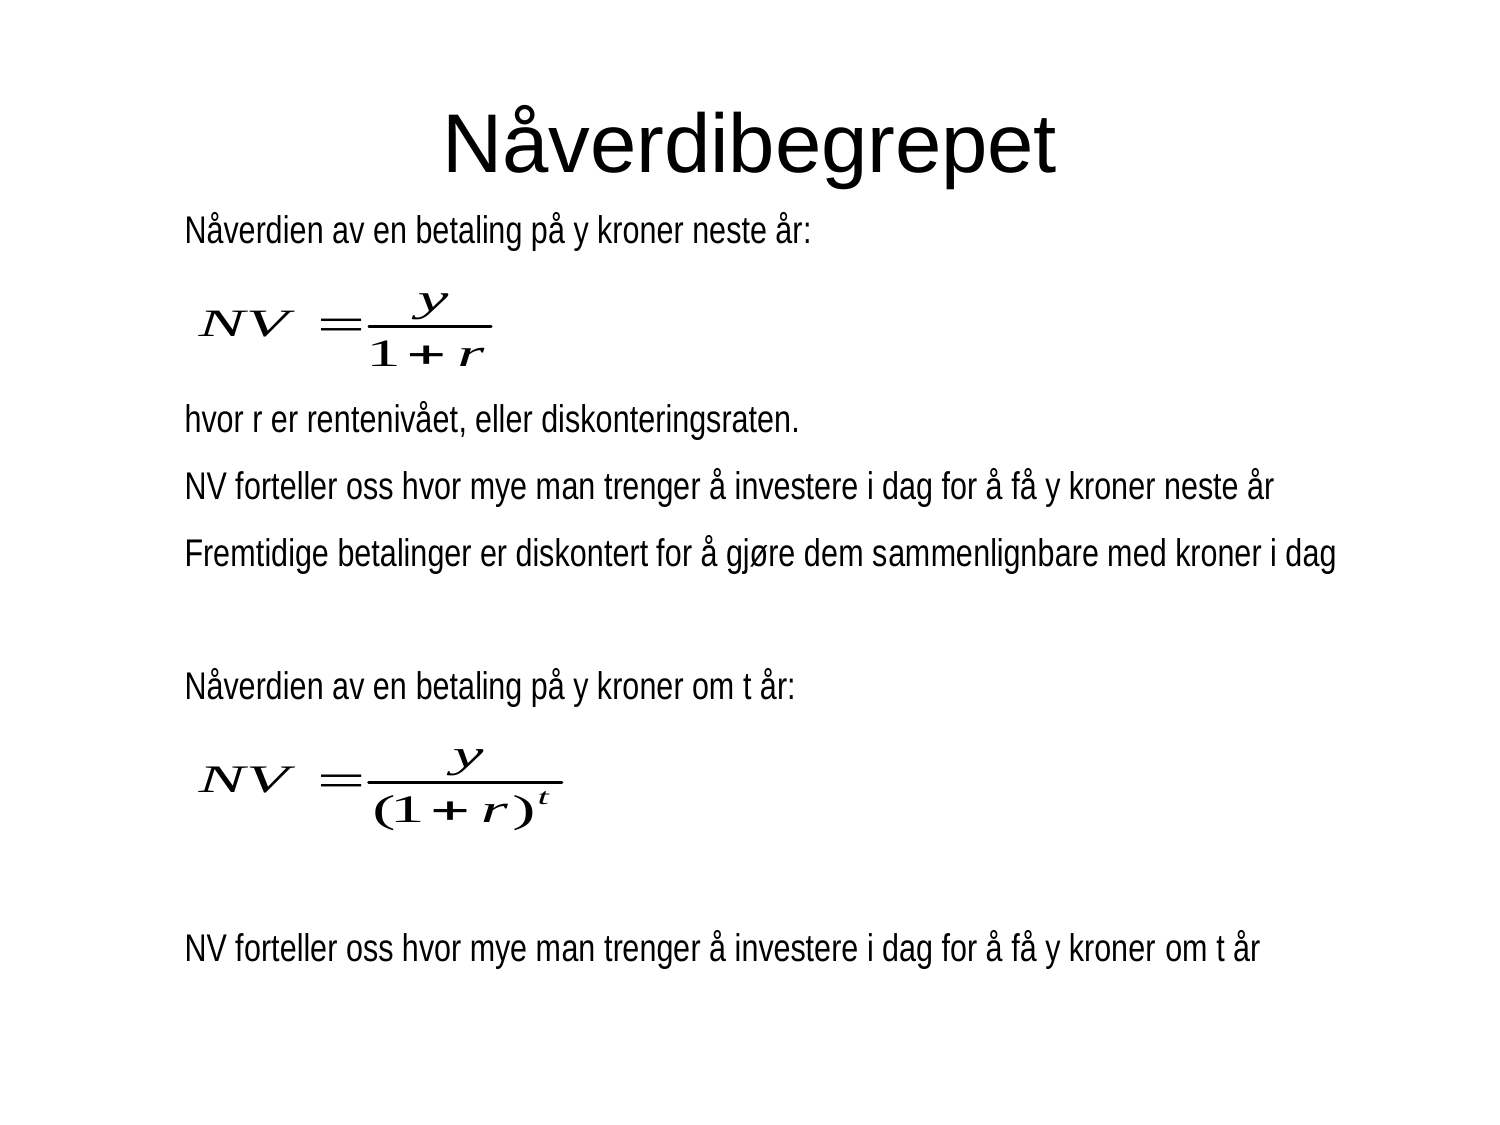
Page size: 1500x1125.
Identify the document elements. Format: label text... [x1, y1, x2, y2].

chart [184, 207, 1336, 1059]
title Nåverdibegrepet [75, 45, 1426, 233]
